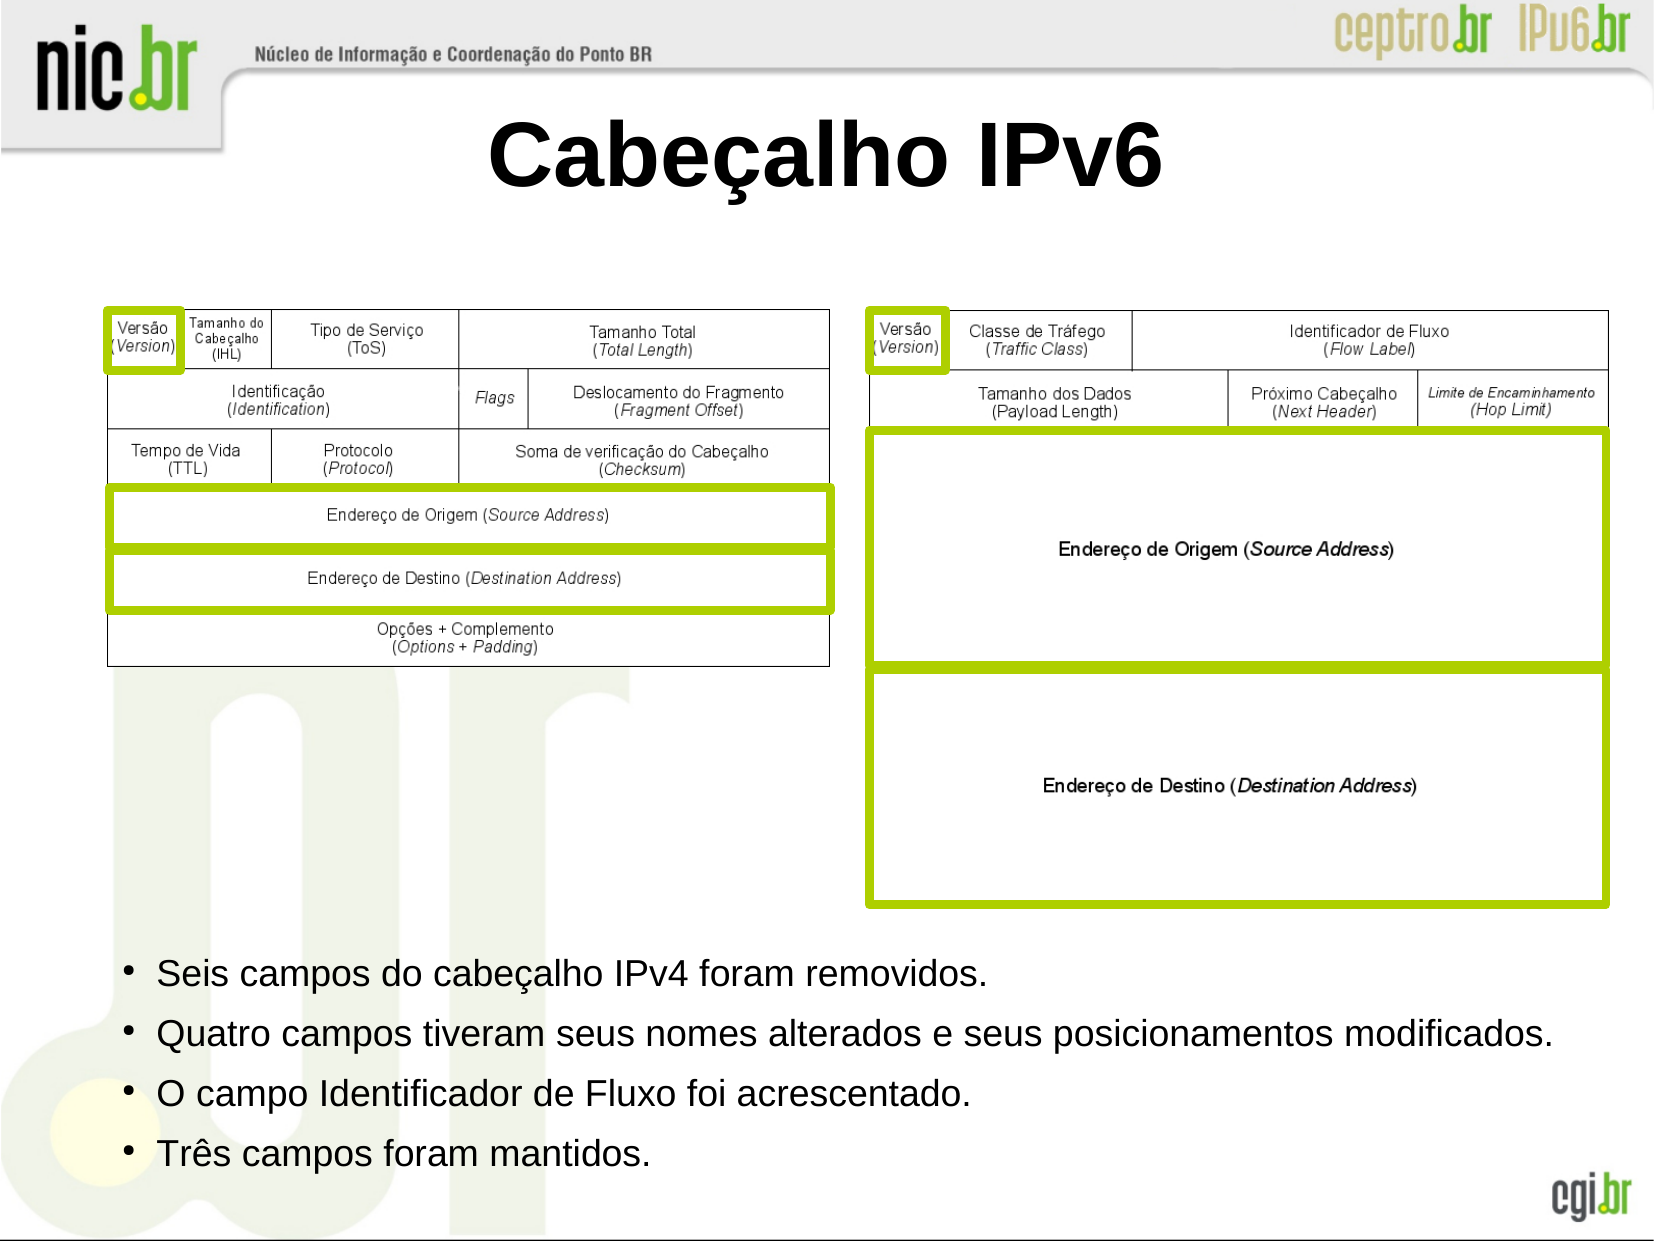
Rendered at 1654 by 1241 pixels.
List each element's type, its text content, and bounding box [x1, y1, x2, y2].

text_box Seis campos do cabeçalho IPv4 foram removidos. Quatro campos tiveram seus nomes alterados e seus posicionamentos modificados. O campo Identificador de Fluxo foi acrescentado. Três campos foram mantidos. [107, 945, 1609, 999]
picture [0, 0, 1654, 1241]
text_box Cabeçalho IPv6 [88, 97, 1565, 215]
